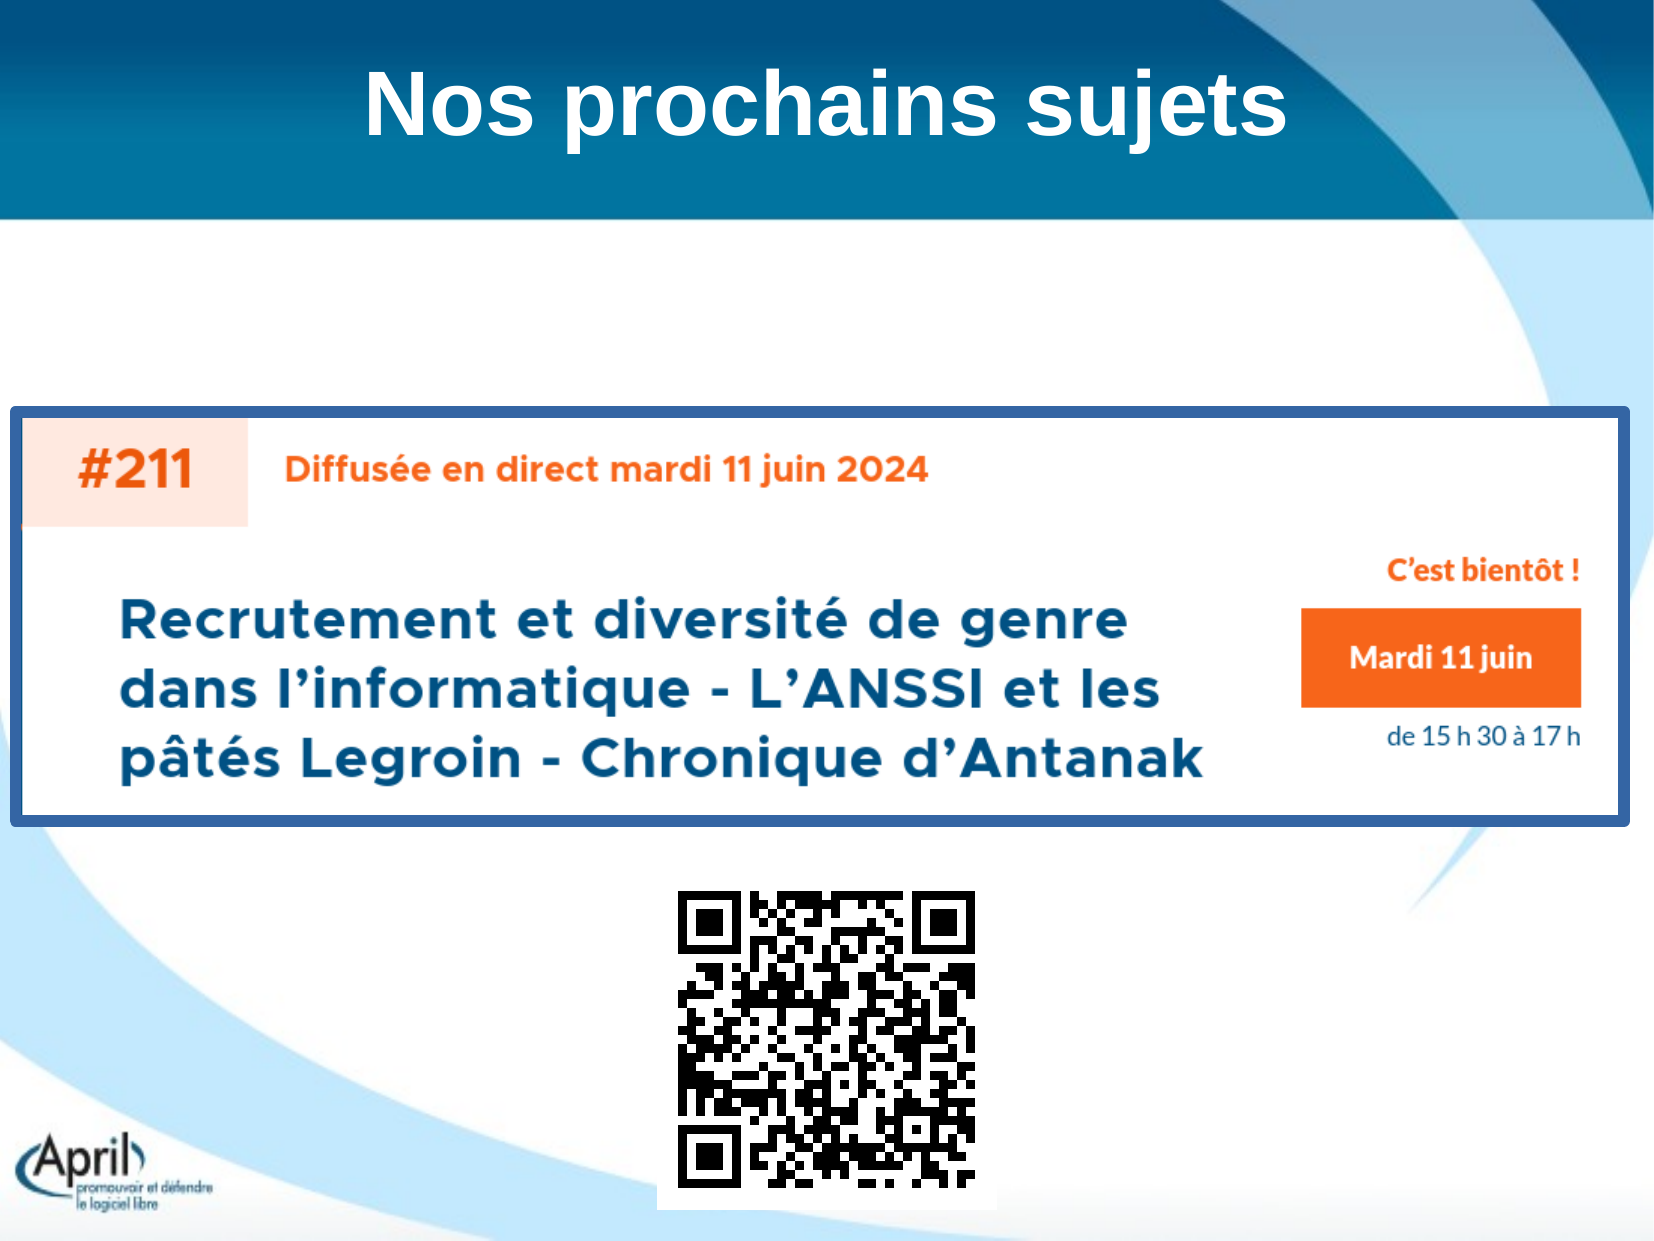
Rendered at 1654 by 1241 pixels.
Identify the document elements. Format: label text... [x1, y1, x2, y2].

picture [0, 204, 1654, 1241]
title Nos prochains sujets [2, 0, 1652, 258]
